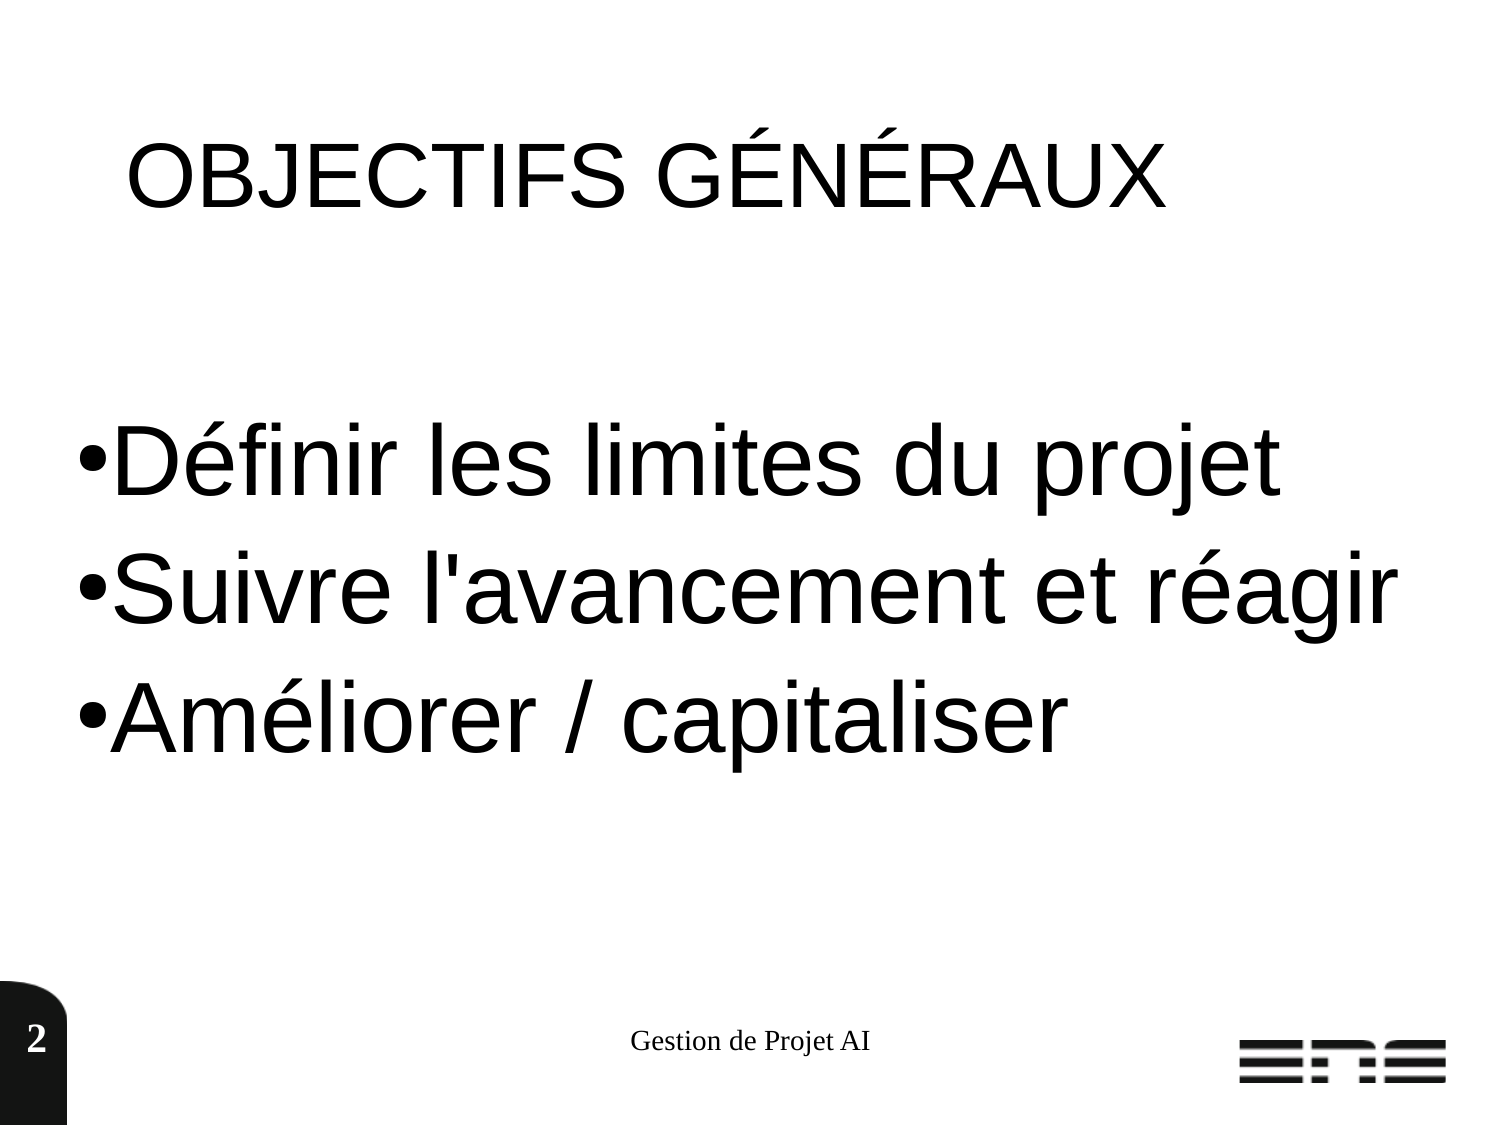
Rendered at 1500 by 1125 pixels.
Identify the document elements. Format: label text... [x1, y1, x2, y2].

title OBJECTIFS GÉNÉRAUX [75, 44, 1425, 233]
subtitle Définir les limites du projet Suivre l'avancement et réagir Améliorer / capitaliser [75, 263, 1425, 916]
